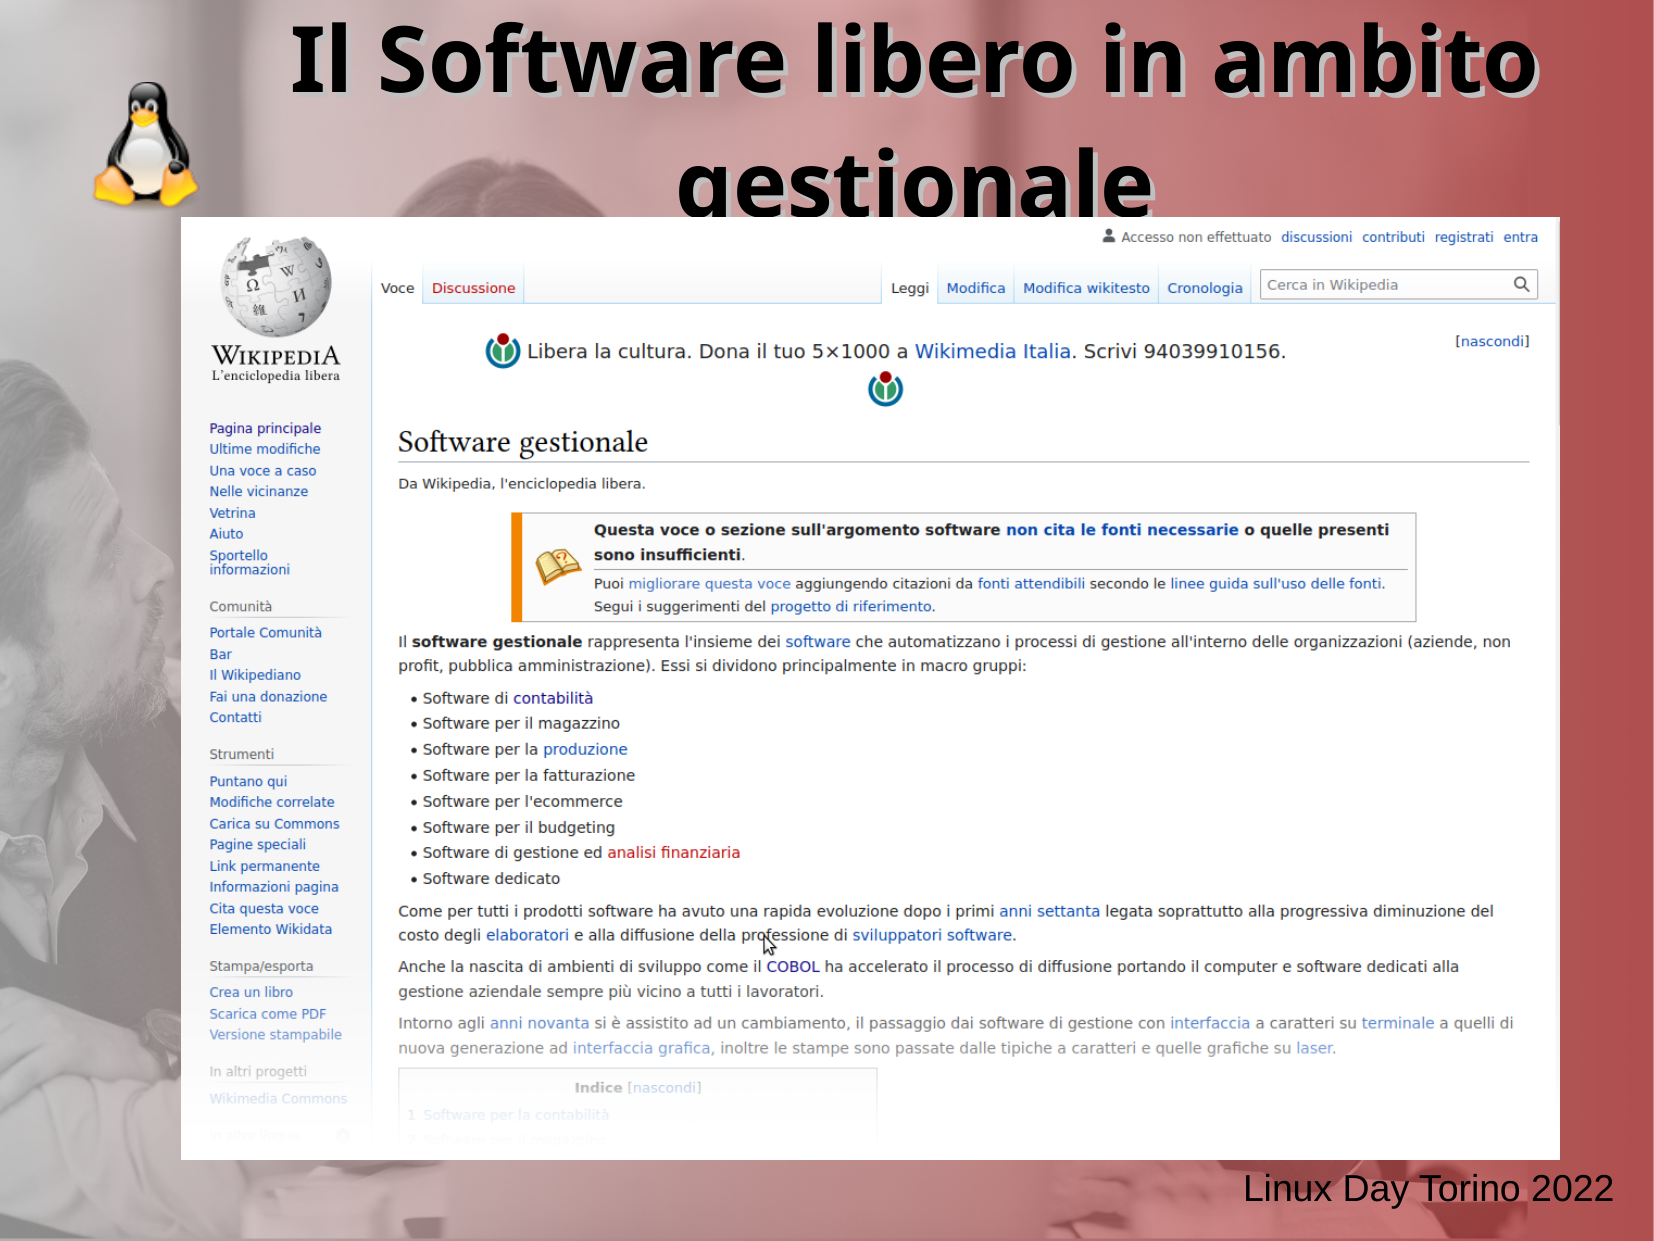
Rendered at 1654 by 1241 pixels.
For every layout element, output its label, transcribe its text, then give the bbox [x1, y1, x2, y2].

picture [0, 0, 1654, 1241]
title Il Software libero in ambito gestionale [259, 17, 1571, 222]
text_box Linux Day Torino 2022 [1228, 1159, 1630, 1217]
